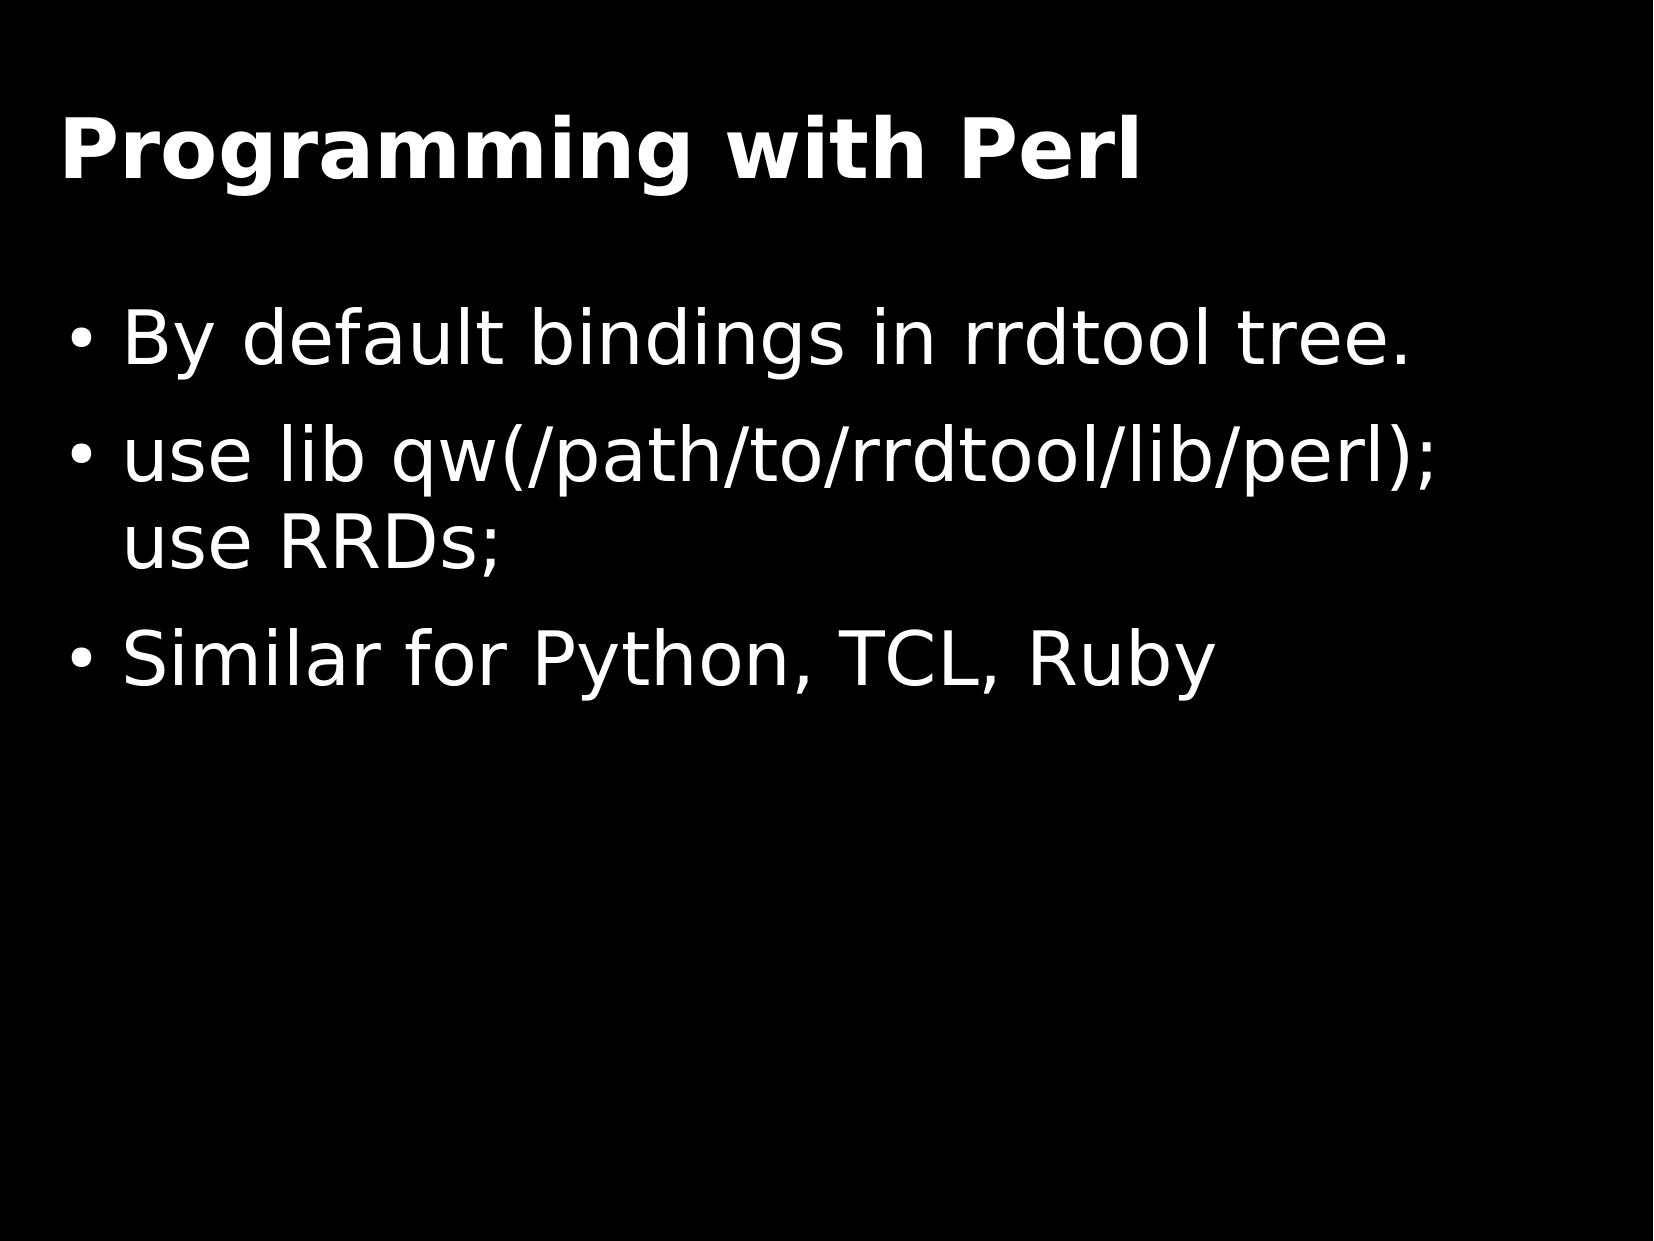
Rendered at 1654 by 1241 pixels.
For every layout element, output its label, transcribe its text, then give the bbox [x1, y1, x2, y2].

list By default bindings in rrdtool tree. use lib qw(/path/to/rrdtool/lib/perl); use RRDs; Similar for Python, TCL, Ruby [50, 295, 1571, 1099]
title Programming with Perl [59, 75, 1607, 225]
